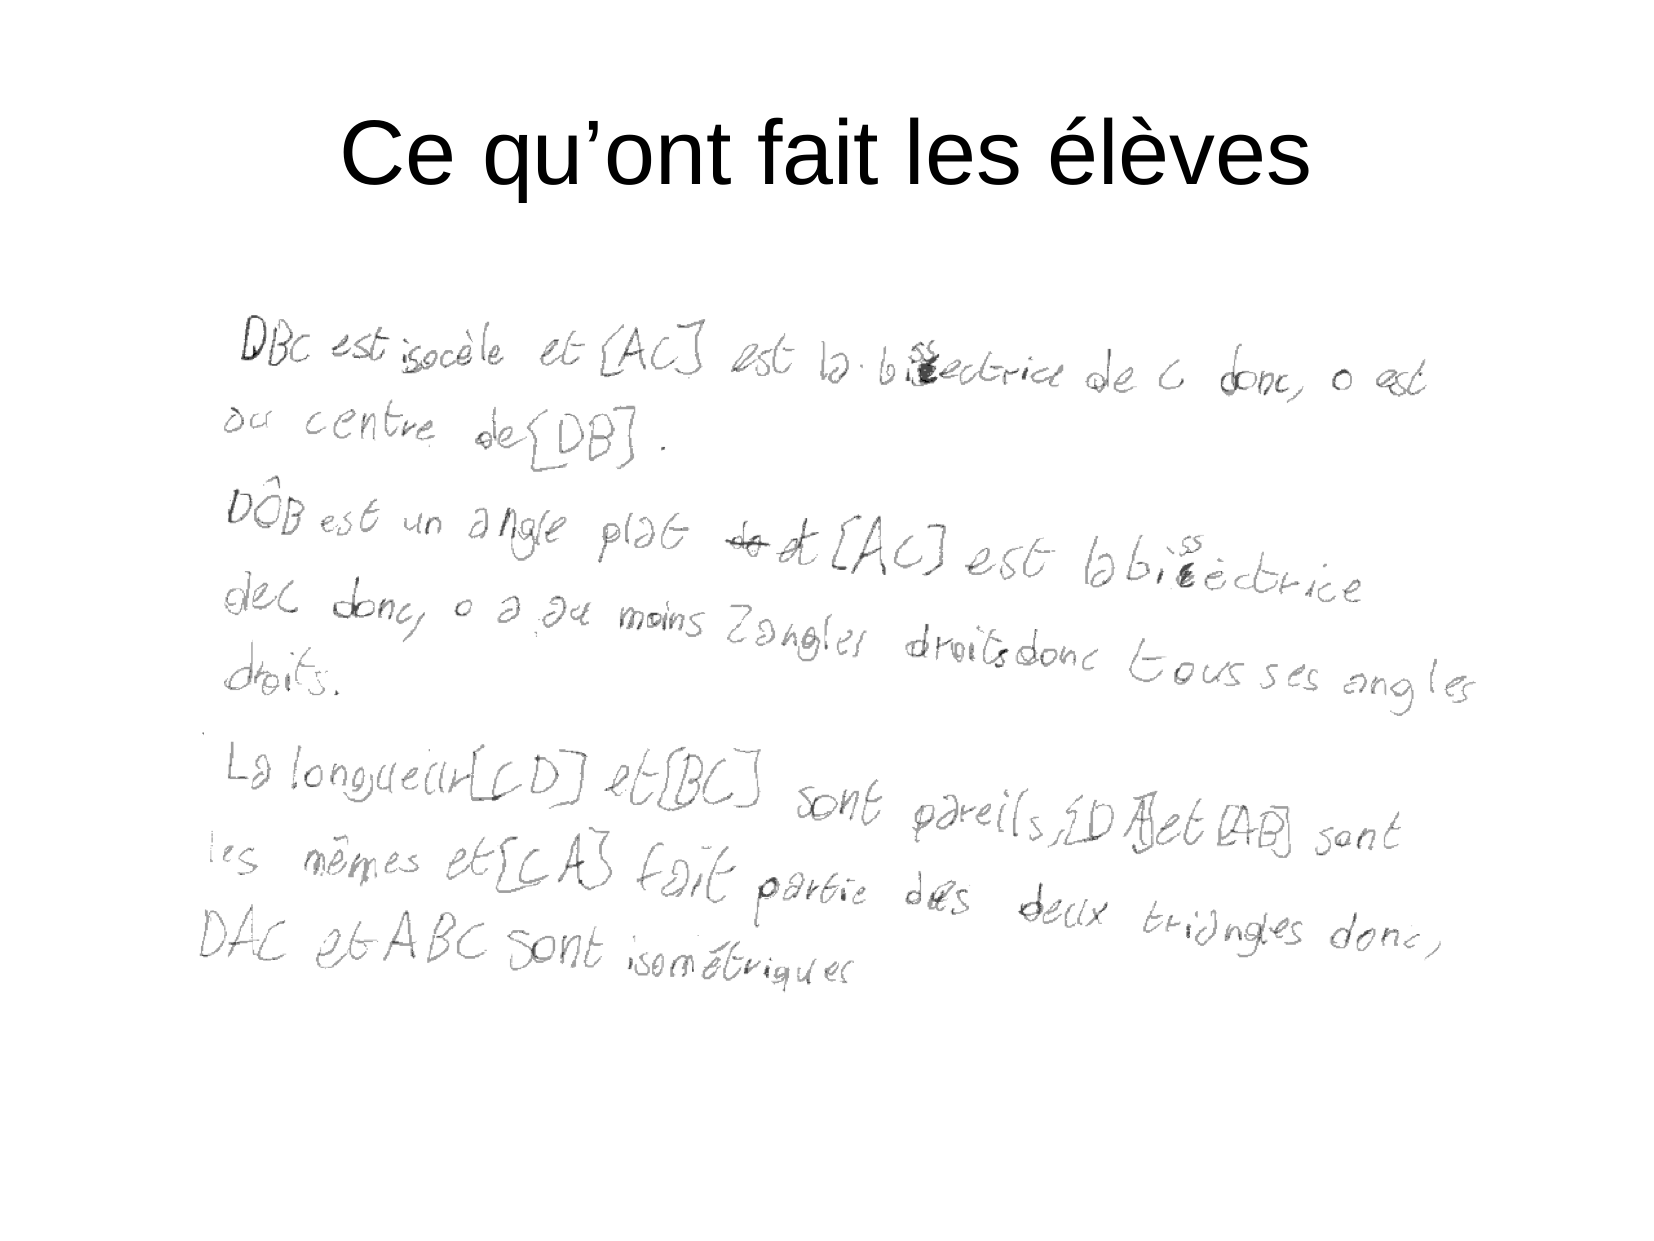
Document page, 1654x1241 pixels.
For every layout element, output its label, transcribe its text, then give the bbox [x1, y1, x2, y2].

picture [155, 290, 1498, 1010]
title Ce qu’ont fait les élèves [82, 49, 1571, 257]
